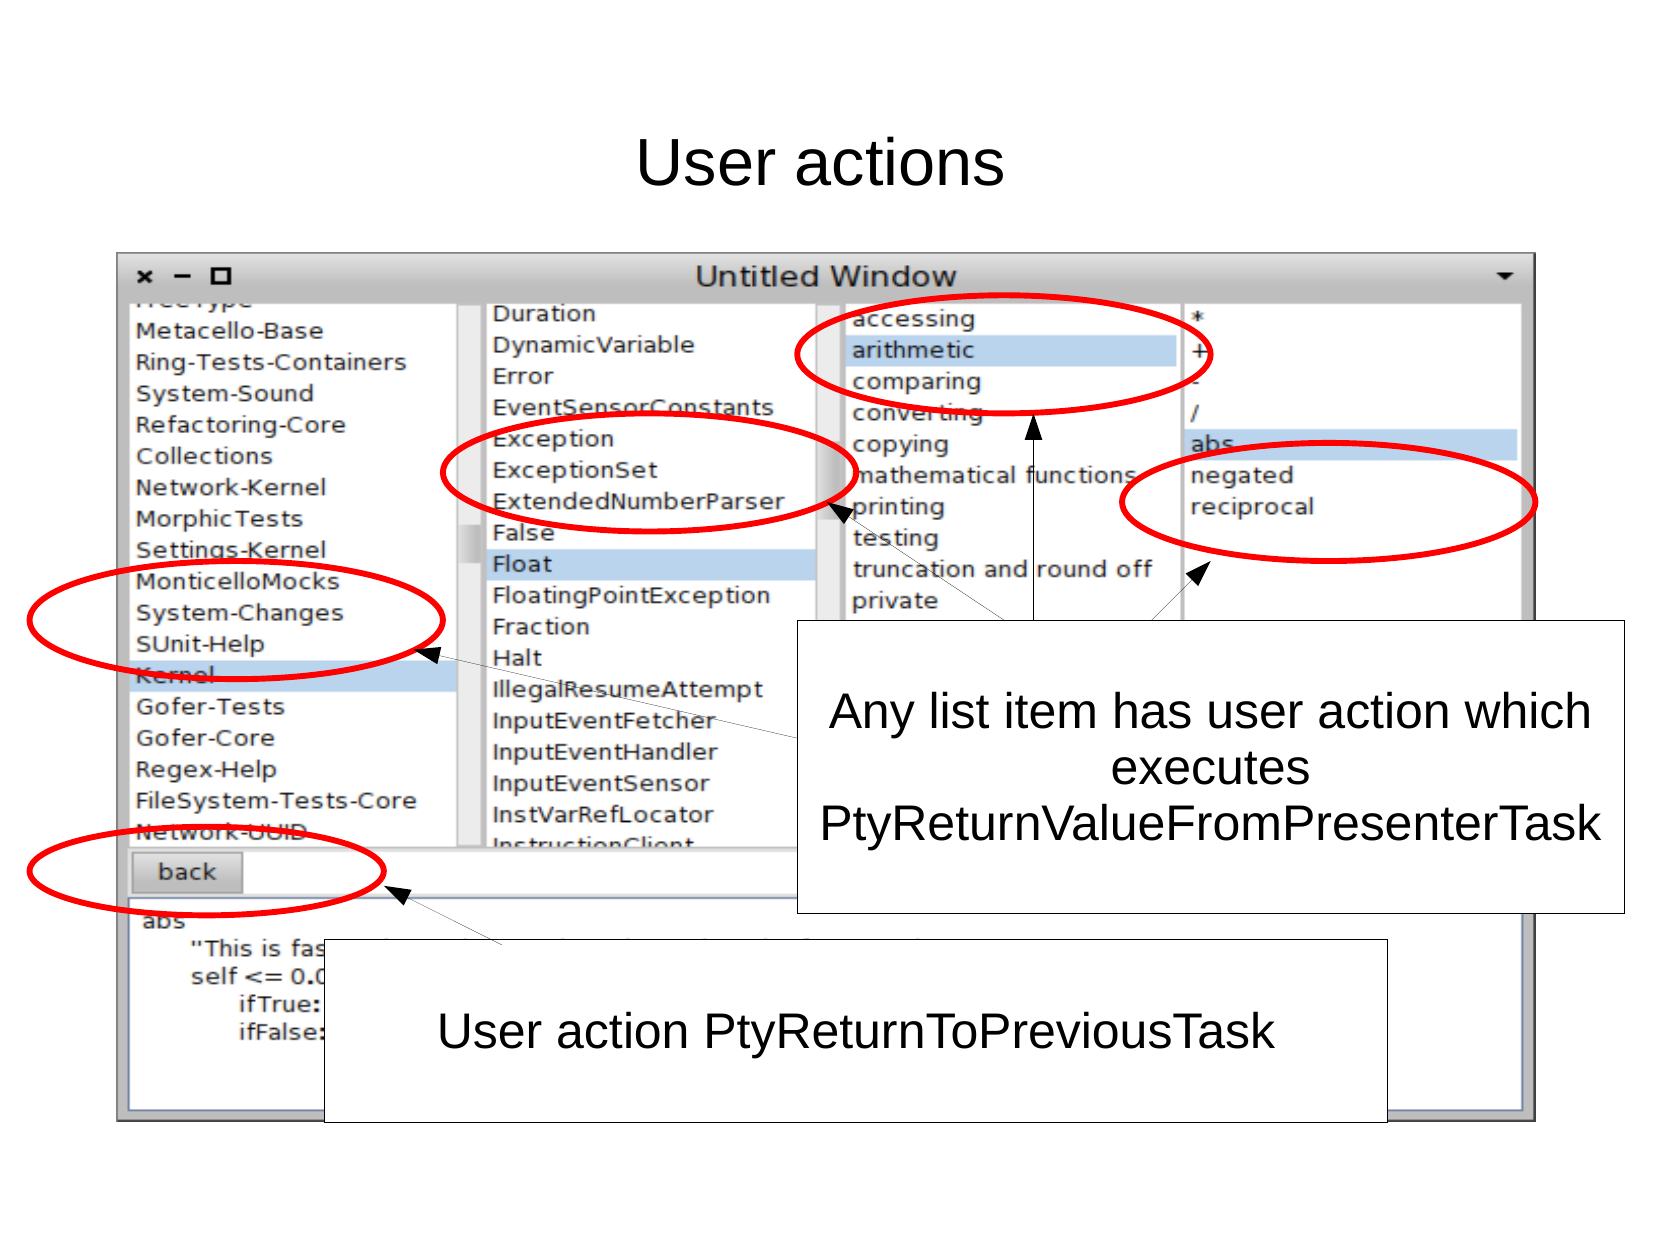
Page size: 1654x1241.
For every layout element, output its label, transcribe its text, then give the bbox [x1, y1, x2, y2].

text_box User action PtyReturnToPreviousTask [324, 939, 1388, 1123]
picture [1126, 446, 1532, 558]
picture [116, 653, 1536, 1123]
picture [116, 252, 1536, 737]
text_box Any list item has user action which executes PtyReturnValueFromPresenterTask [797, 620, 1625, 914]
title User actions [76, 58, 1565, 266]
picture [801, 299, 1207, 410]
picture [446, 417, 853, 528]
picture [116, 564, 439, 676]
picture [116, 830, 380, 912]
